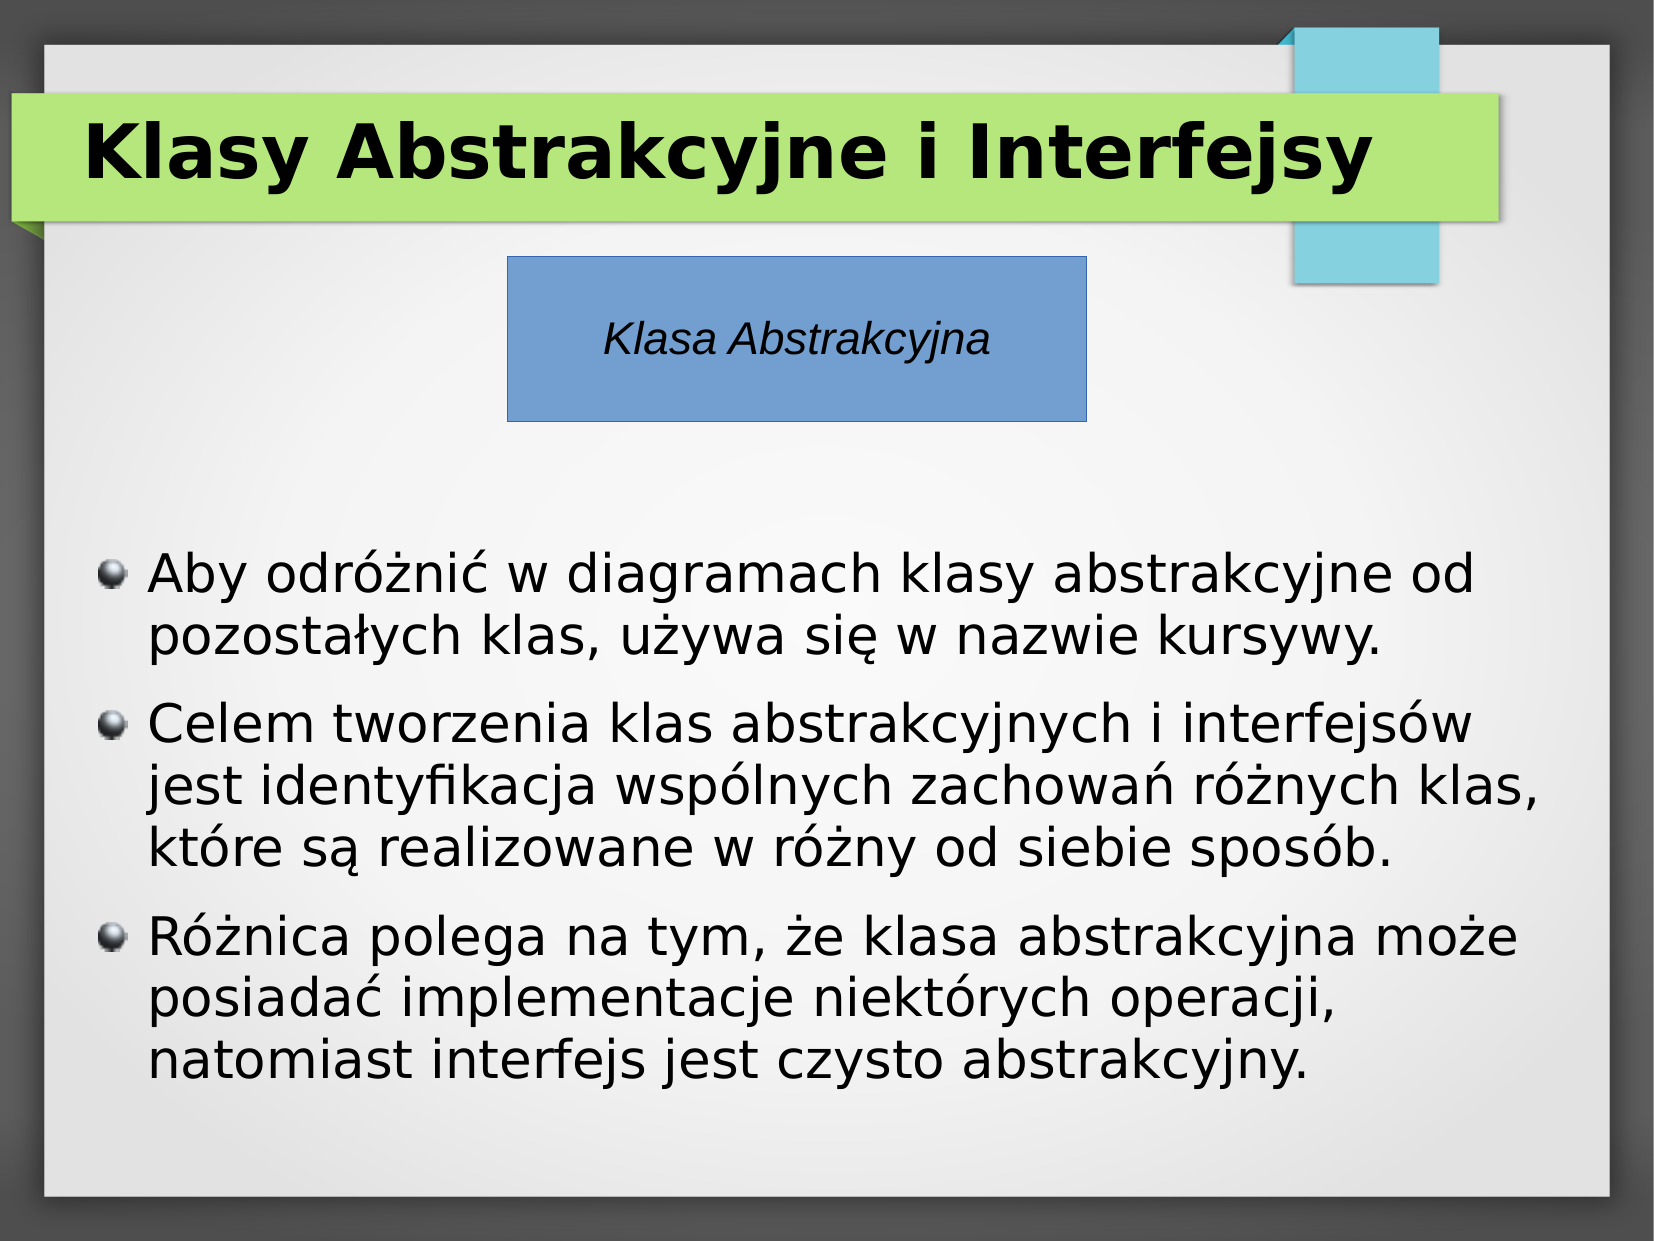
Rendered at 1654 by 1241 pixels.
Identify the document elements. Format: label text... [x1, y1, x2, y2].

picture [0, 0, 1654, 1241]
text_box Klasa Abstrakcyjna [507, 256, 1087, 422]
title Klasy Abstrakcyjne i Interfejsy [82, 49, 1571, 257]
list Aby odróżnić w diagramach klasy abstrakcyjne od pozostałych klas, używa się w nazwie kursywy. Celem tworzenia klas abstrakcyjnych i interfejsów jest identyfikacja wspólnych zachowań różnych klas, które są realizowane w różny od siebie sposób. Różnica polega na tym, że klasa abstrakcyjna może posiadać implementacje niektórych operacji, natomiast interfejs jest czysto abstrakcyjny. [82, 543, 1571, 1182]
